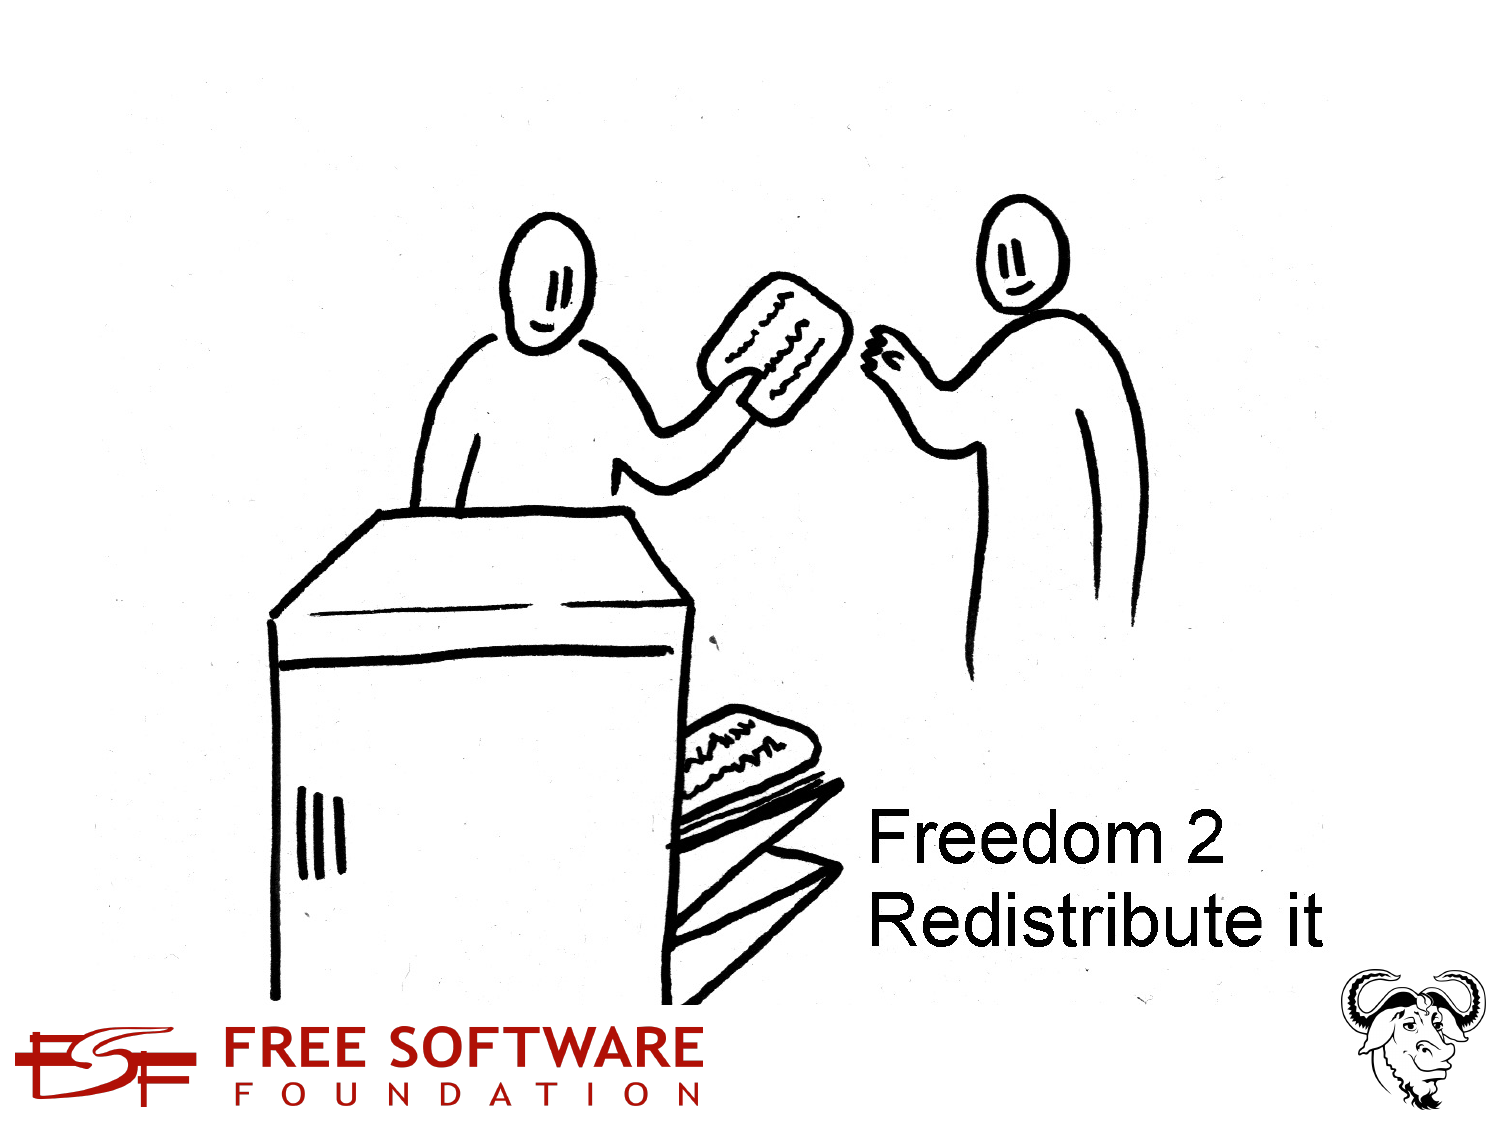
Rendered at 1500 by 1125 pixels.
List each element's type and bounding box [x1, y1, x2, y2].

picture [15, 1026, 703, 1107]
picture [94, 78, 1332, 1005]
picture [1341, 969, 1486, 1110]
